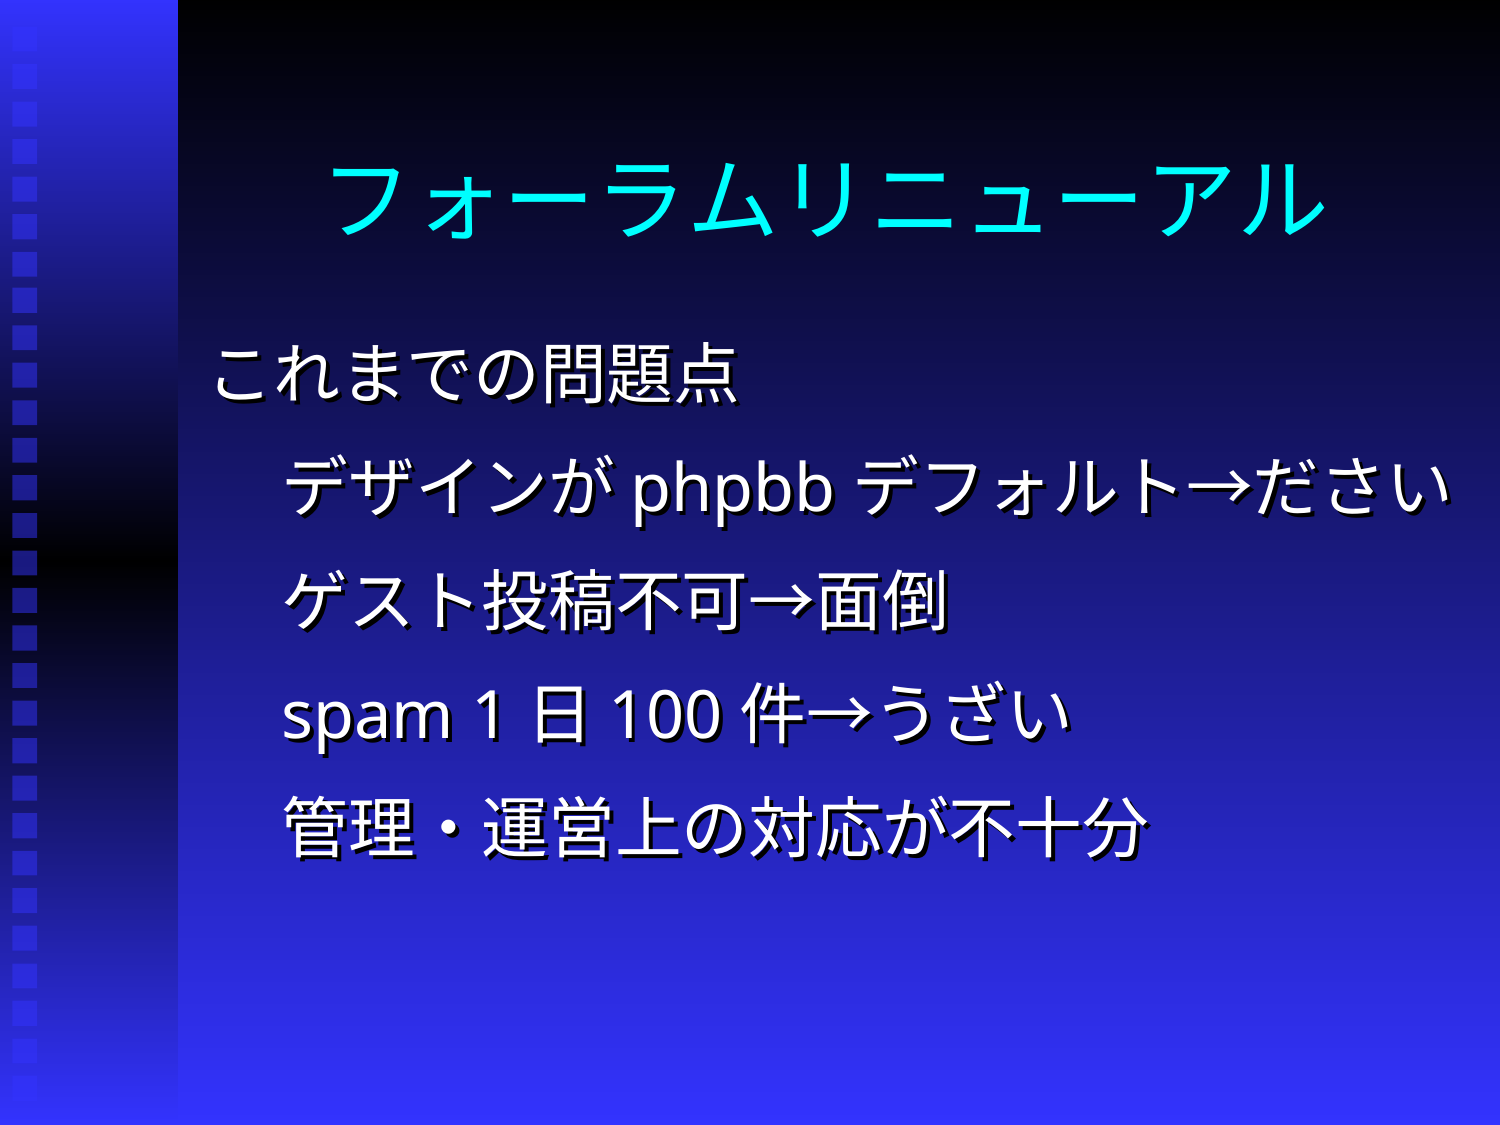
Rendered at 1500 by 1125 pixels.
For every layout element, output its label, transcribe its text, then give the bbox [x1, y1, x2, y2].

title フォーラムリニューアル [187, 99, 1463, 288]
list これまでの問題点 デザインが phpbb デフォルト→ださい ゲスト投稿不可→面倒 spam 1 日 100 件→うざい 管理・運営上の対応が不十分 [191, 313, 1500, 1081]
